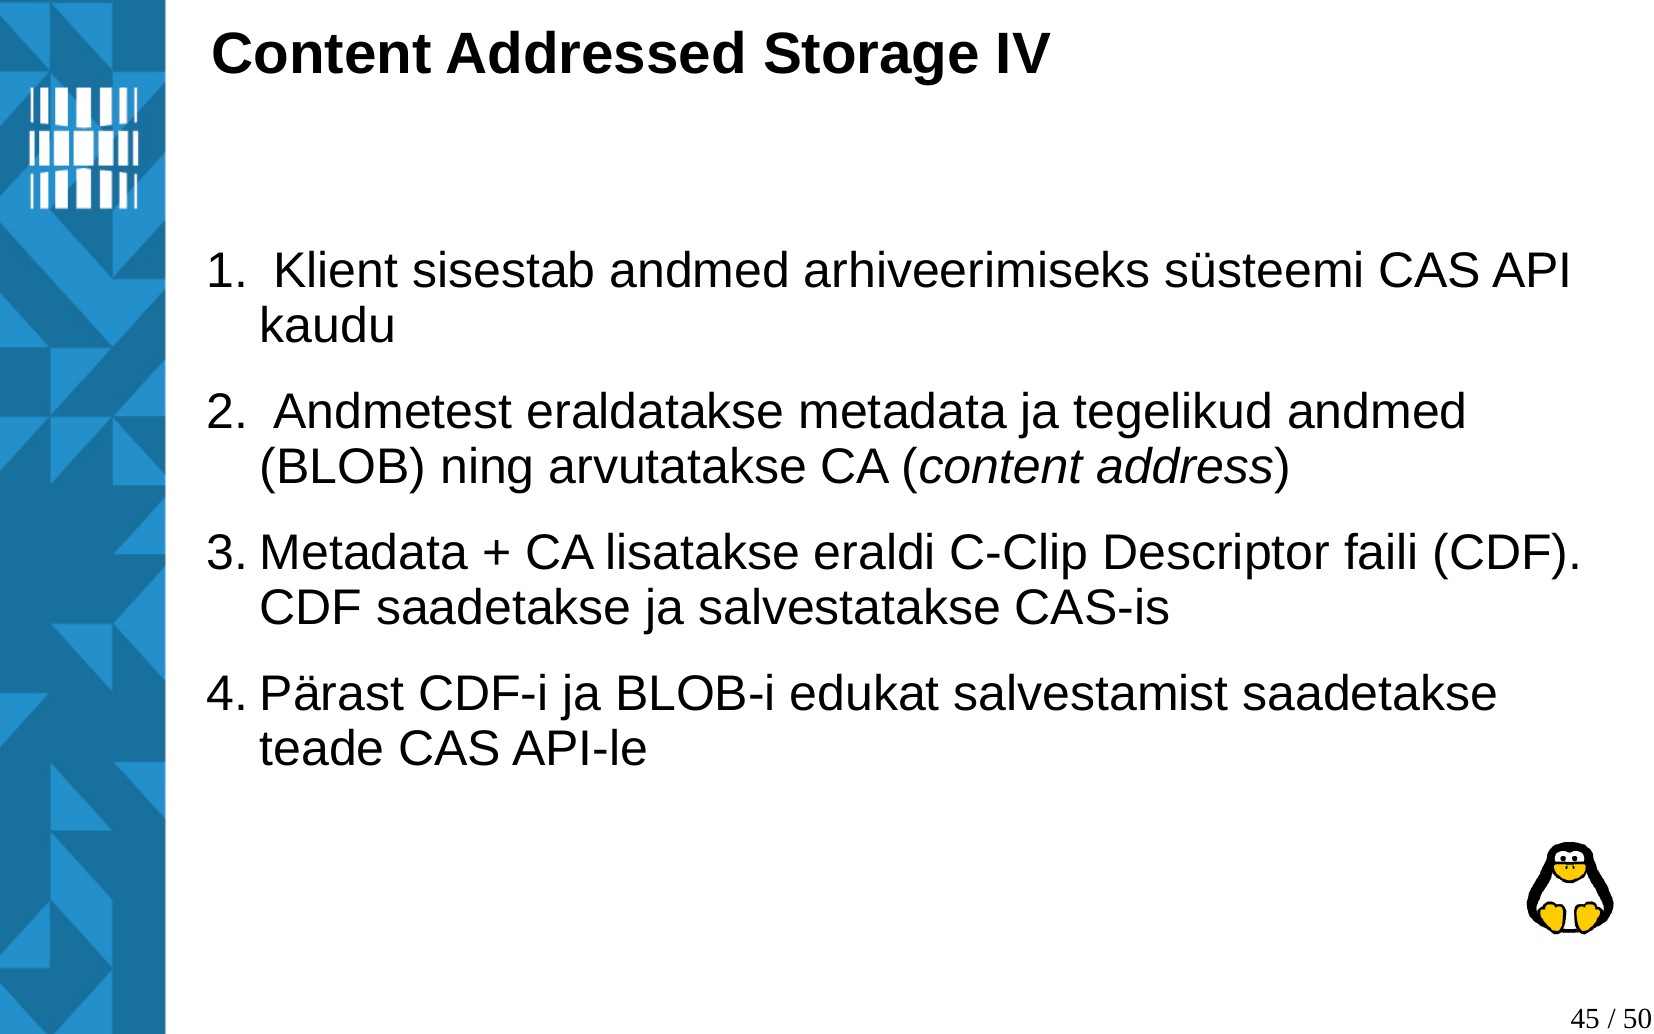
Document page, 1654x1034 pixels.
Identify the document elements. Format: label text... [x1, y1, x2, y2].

list Klient sisestab andmed arhiveerimiseks süsteemi CAS API kaudu Andmetest eraldatakse metadata ja tegelikud andmed (BLOB) ning arvutatakse CA (content address) Metadata + CA lisatakse eraldi C-Clip Descriptor faili (CDF). CDF saadetakse ja salvestatakse CAS-is Pärast CDF-i ja BLOB-i edukat salvestamist saadetakse teade CAS API-le [188, 241, 1597, 924]
title Content Addressed Storage IV [211, 11, 1538, 95]
picture [1495, 814, 1642, 944]
